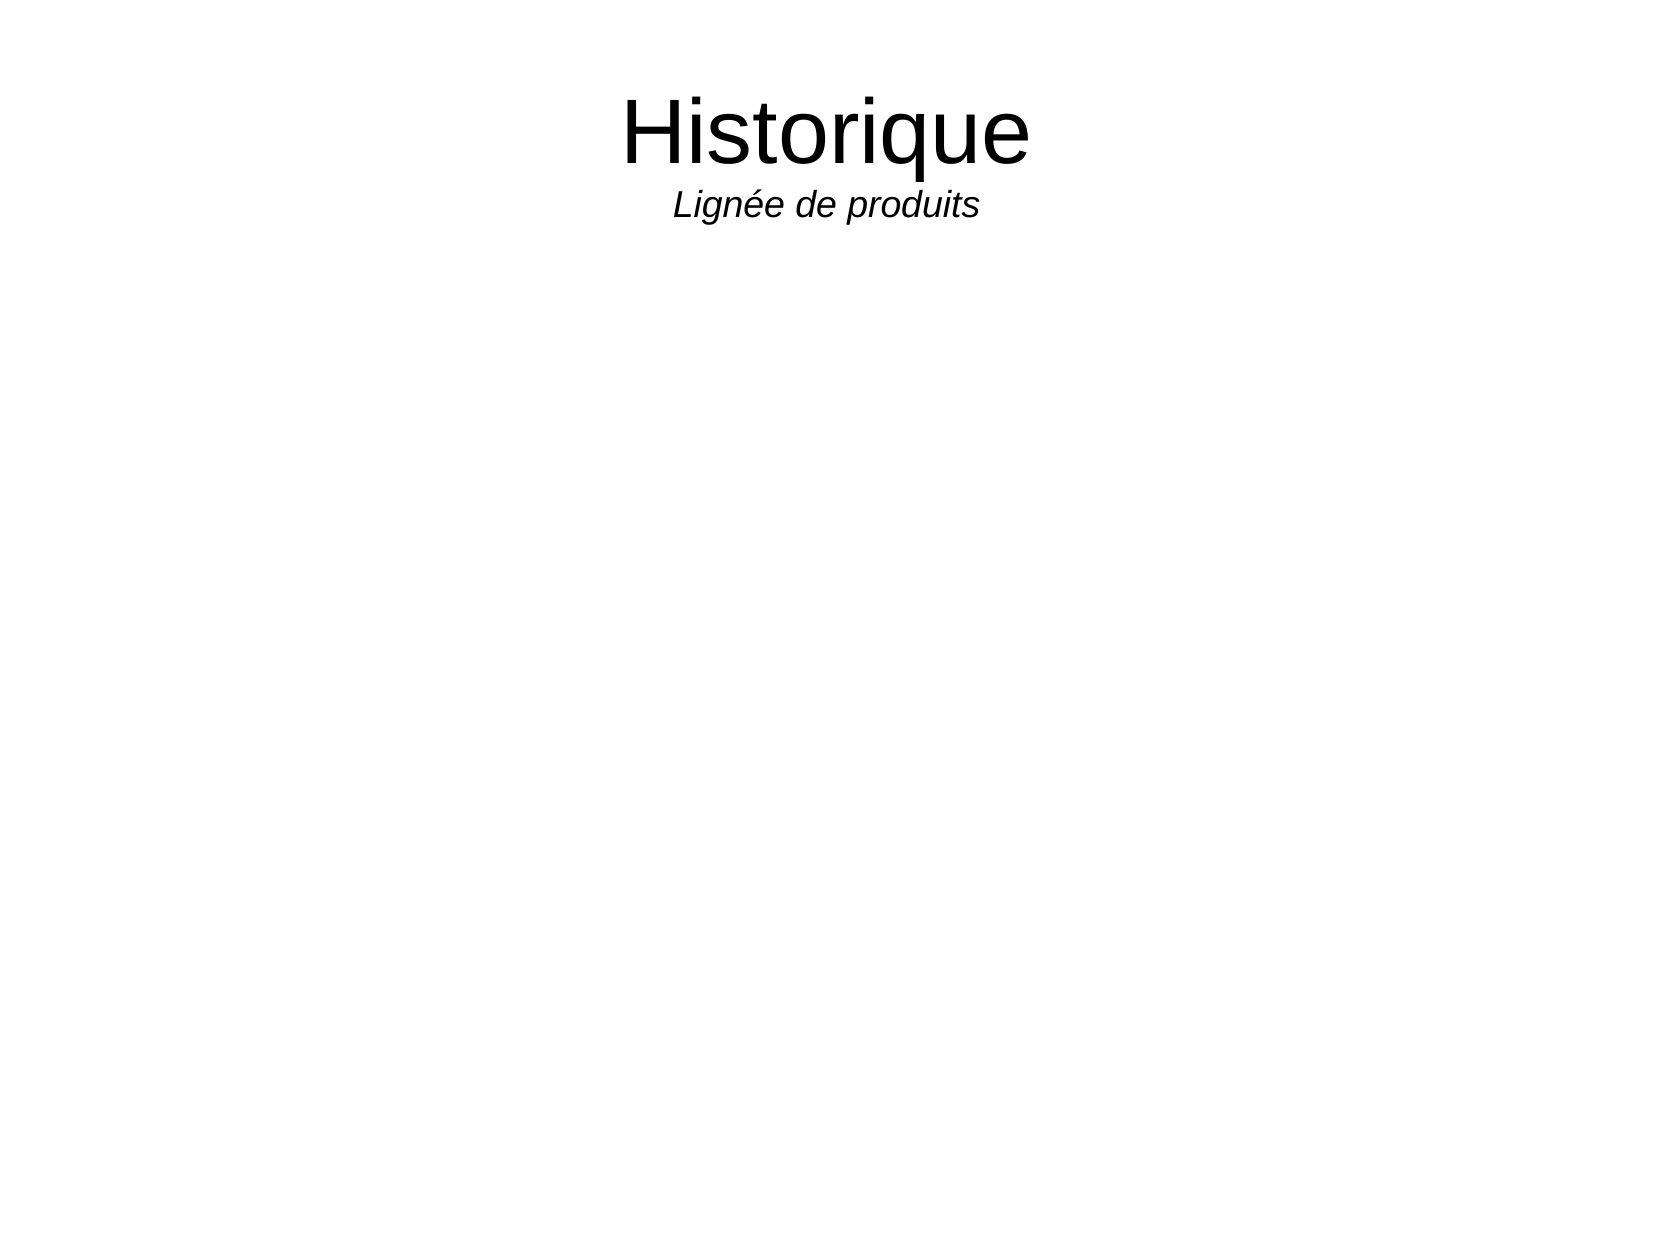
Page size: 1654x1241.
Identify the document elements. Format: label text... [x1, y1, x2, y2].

title Historique Lignée de produits [82, 49, 1571, 257]
